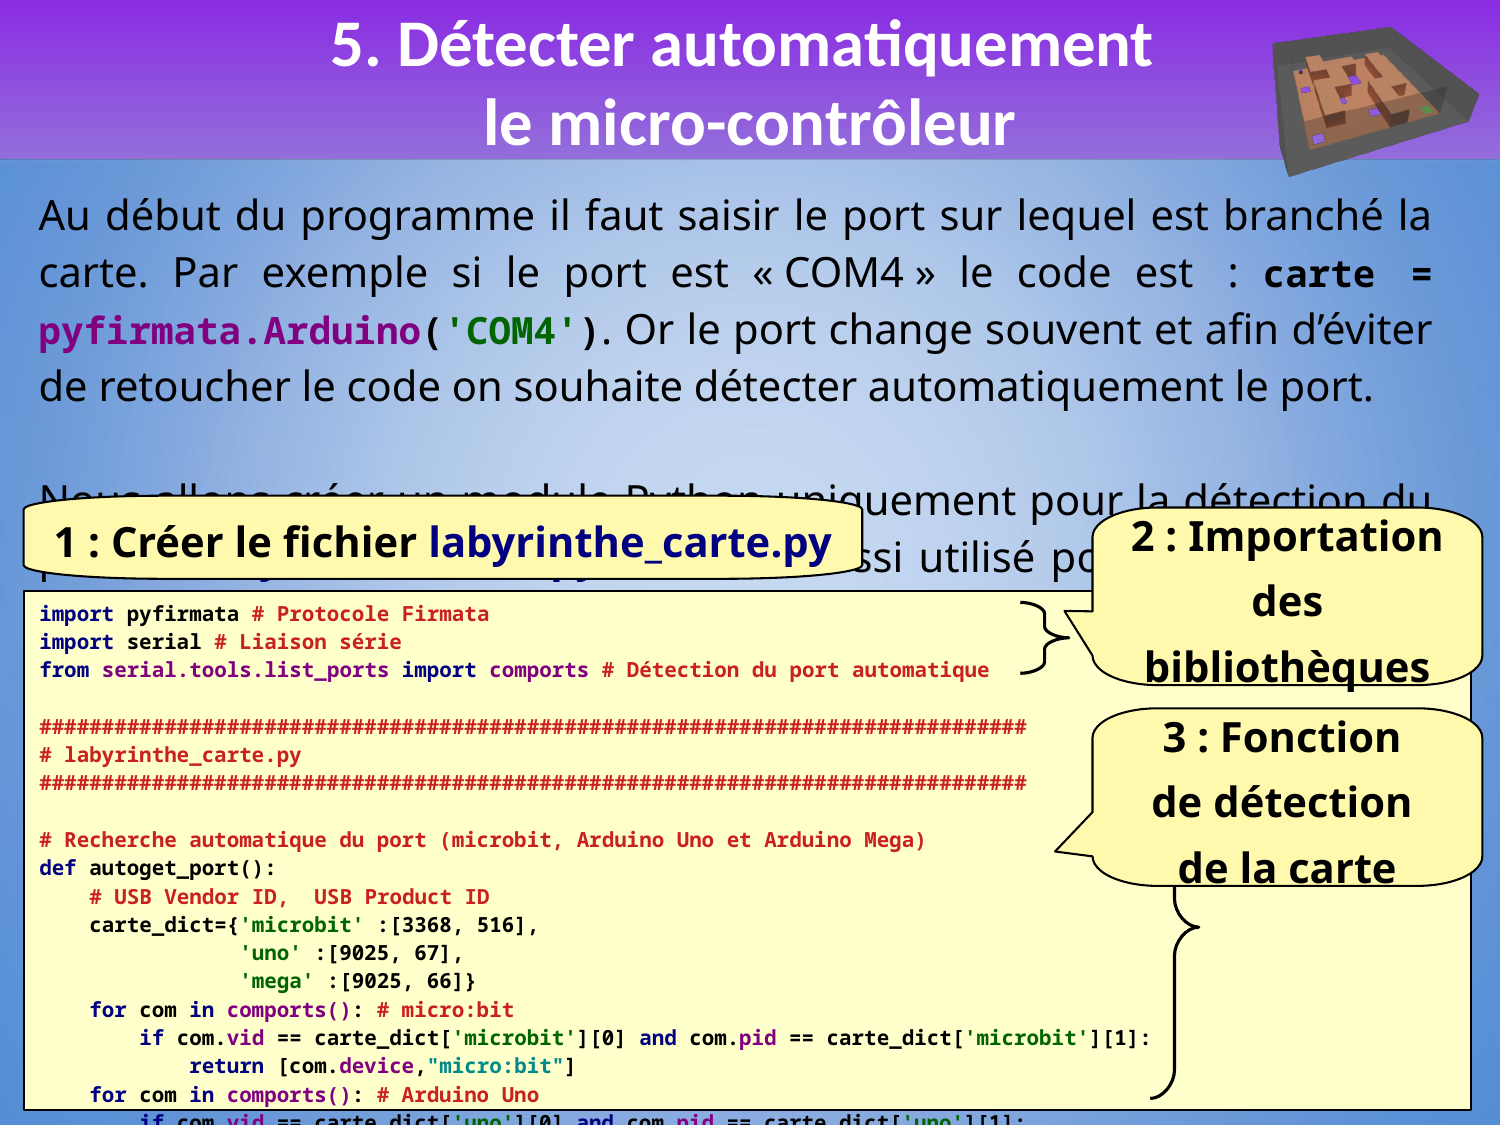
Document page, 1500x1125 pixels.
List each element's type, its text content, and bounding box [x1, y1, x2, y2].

text_box 1 : Créer le fichier labyrinthe_carte.py [23, 495, 863, 579]
text_box 2 : Importation des bibliothèques [1064, 507, 1483, 686]
text_box 5. Détecter automatiquement le micro-contrôleur [0, 0, 1500, 159]
text_box import pyfirmata # Protocole Firmata import serial # Liaison série from serial.tools.list_ports import comports # Détection du port automatique ############################################################################### # labyrinthe_carte.py ############################################################################### # Recherche automatique du port (microbit, Arduino Uno et Arduino Mega) def autoget_port(): # USB Vendor ID, USB Product ID carte_dict={'microbit' :[3368, 516], 'uno' :[9025, 67], 'mega' :[9025, 66]} for com in comports(): # micro:bit if com.vid == carte_dict['microbit'][0] and com.pid == carte_dict['microbit'][1]: return [com.device,"micro:bit"] for com in comports(): # Arduino Uno if com.vid == carte_dict['uno'][0] and com.pid == carte_dict['uno'][1]: return [com.device,"Arduino Uno"] for com in comports(): # Arduino Mega if com.vid == carte_dict['mega'][0] and com.pid == carte_dict['mega'][1]: return [com.device,"Arduino Mega"] return [None,""] [23, 590, 1471, 1111]
picture [0, 27, 1500, 1125]
text_box 3 : Fonction de détection de la carte [1055, 708, 1483, 886]
text_box Au début du programme il faut saisir le port sur lequel est branché la carte. Par exemple si le port est « COM4 » le code est : carte = pyfirmata.Arduino('COM4'). Or le port change souvent et afin d’éviter de retoucher le code on souhaite détecter automatiquement le port. Nous allons créer un module Python uniquement pour la détection du port : « labyrinthe_carte.py ». Il sera aussi utilisé pour les tutoriels 4 et 5. [23, 178, 1448, 486]
